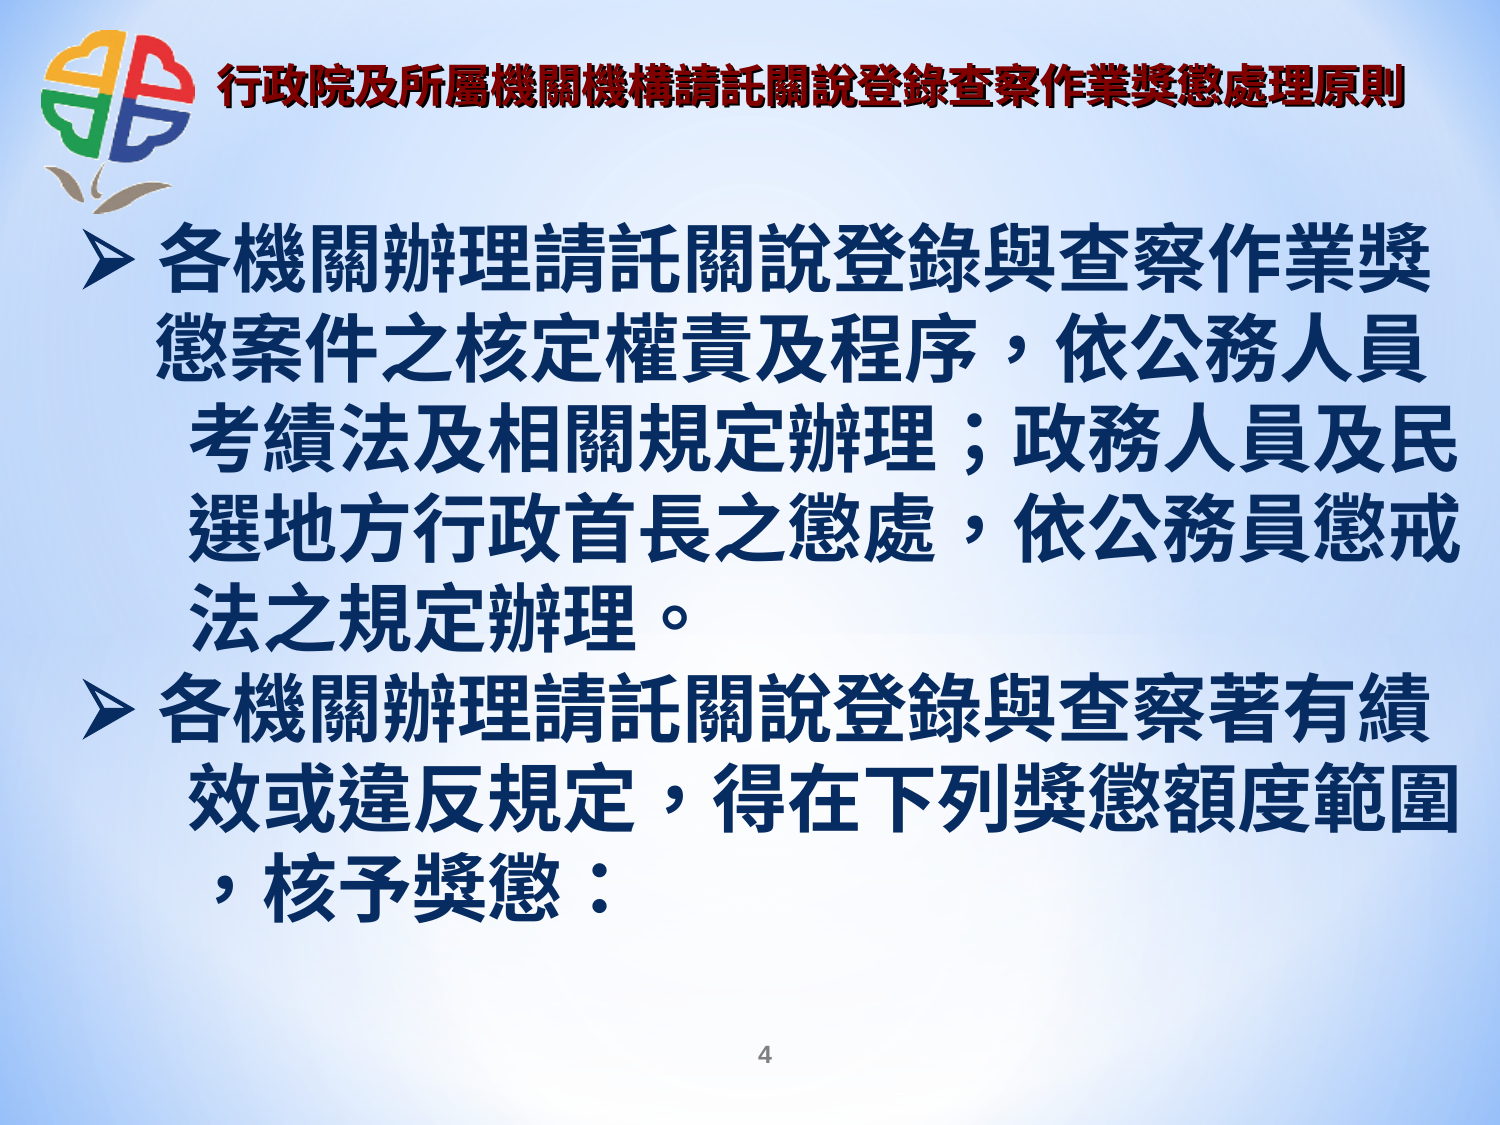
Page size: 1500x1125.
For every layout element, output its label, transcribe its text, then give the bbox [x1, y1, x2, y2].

picture [0, 0, 1500, 1125]
text_box <編號> [615, 1030, 916, 1084]
title 行政院及所屬機關機構請託關說登錄查察作業獎懲處理原則 [195, 48, 1483, 197]
text_box 各機關辦理請託關說登錄與查察作業獎 懲案件之核定權責及程序，依公務人員 考績法及相關規定辦理；政務人員及民 選地方行政首長之懲處，依公務員懲戒 法之規定辦理。 各機關辦理請託關說登錄與查察著有績 效或違反規定，得在下列獎懲額度範圍 ，核予獎懲： [64, 203, 1483, 1030]
